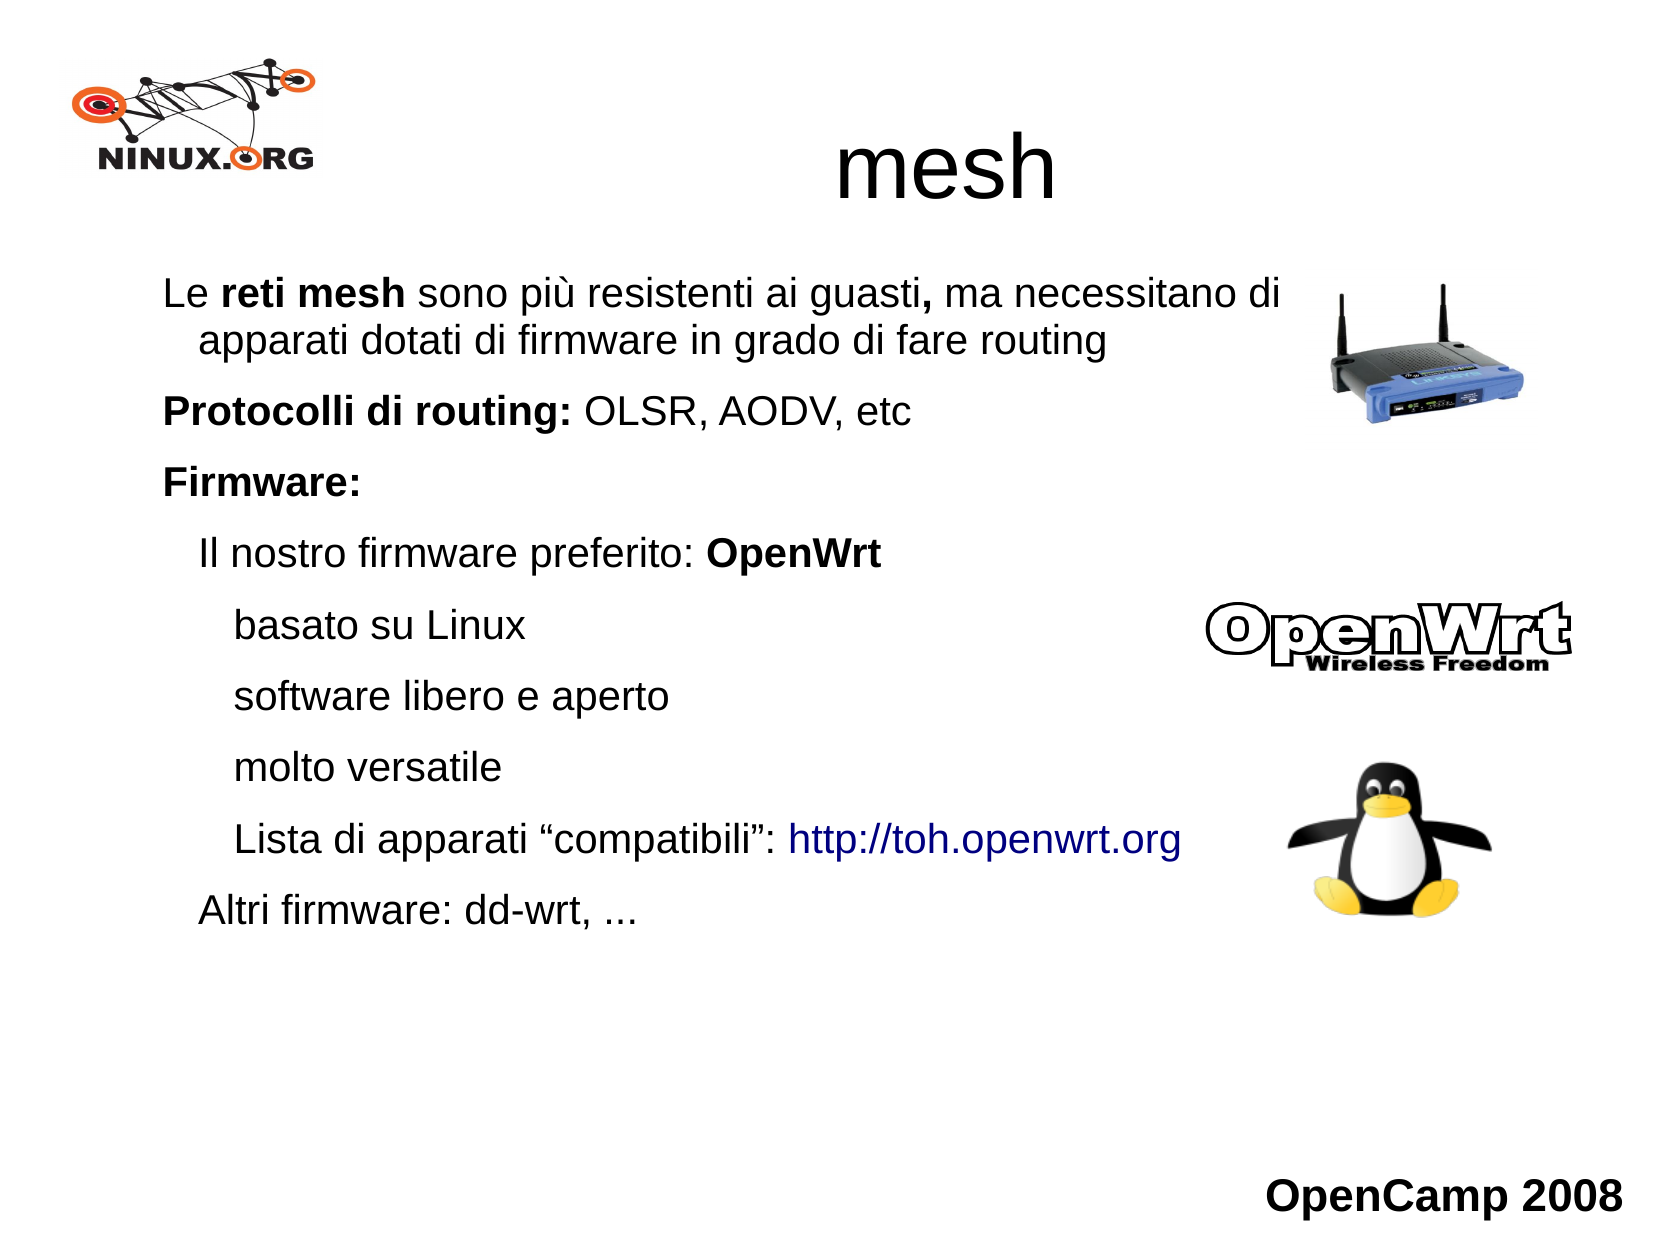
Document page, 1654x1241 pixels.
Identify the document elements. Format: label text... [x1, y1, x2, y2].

text_box Le reti mesh sono più resistenti ai guasti, ma necessitano di apparati dotati di firmware in grado di fare routing Protocolli di routing: OLSR, AODV, etc Firmware: Il nostro firmware preferito: OpenWrt basato su Linux software libero e aperto molto versatile Lista di apparati “compatibili”: http://toh.openwrt.org Altri firmware: dd-wrt, ... [112, 262, 1313, 1088]
picture [1305, 262, 1538, 451]
picture [1200, 596, 1576, 676]
title mesh [356, 70, 1538, 263]
picture [1275, 744, 1501, 938]
picture [59, 58, 323, 178]
text_box OpenCamp 2008 [1237, 1162, 1651, 1237]
